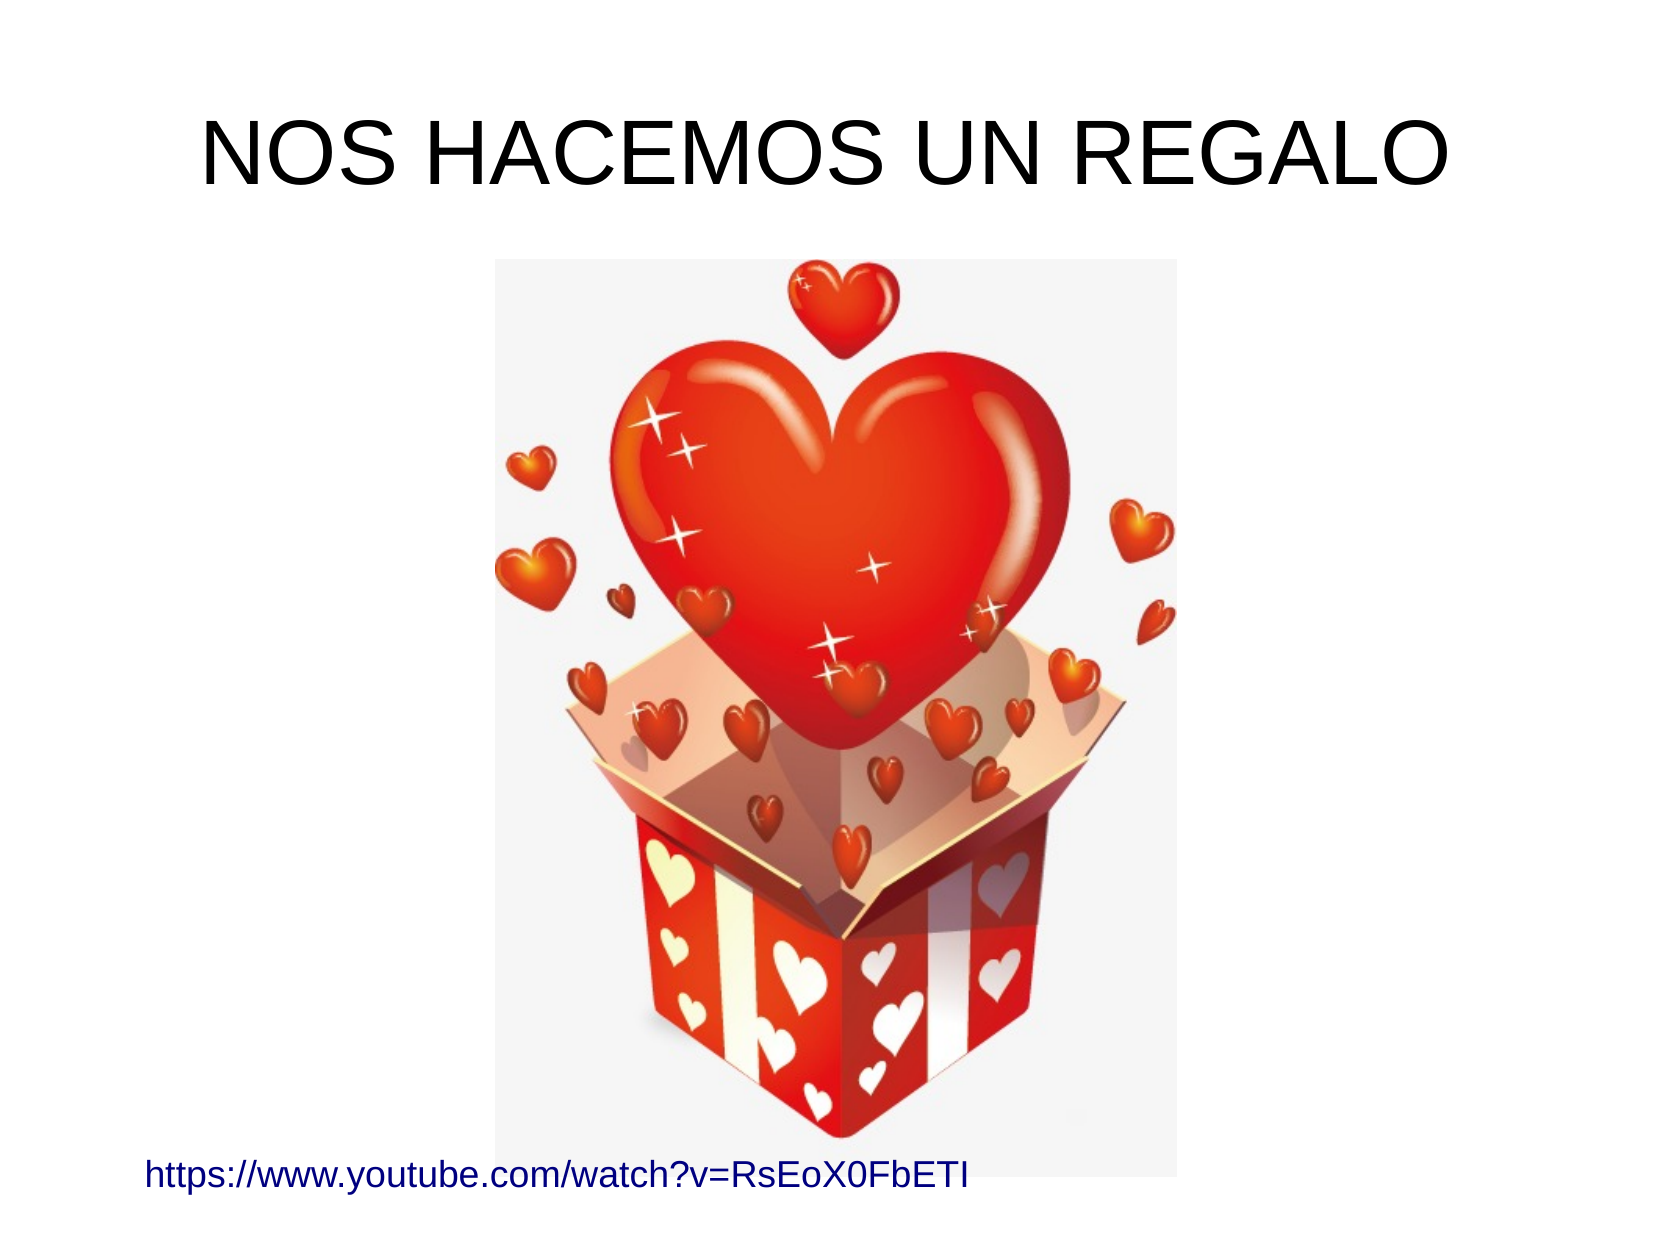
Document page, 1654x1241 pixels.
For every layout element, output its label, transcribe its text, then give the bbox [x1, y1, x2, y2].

picture [495, 259, 1177, 1145]
text_box https://www.youtube.com/watch?v=RsEoX0FbETI [129, 1145, 1193, 1241]
title NOS HACEMOS UN REGALO [82, 49, 1571, 257]
